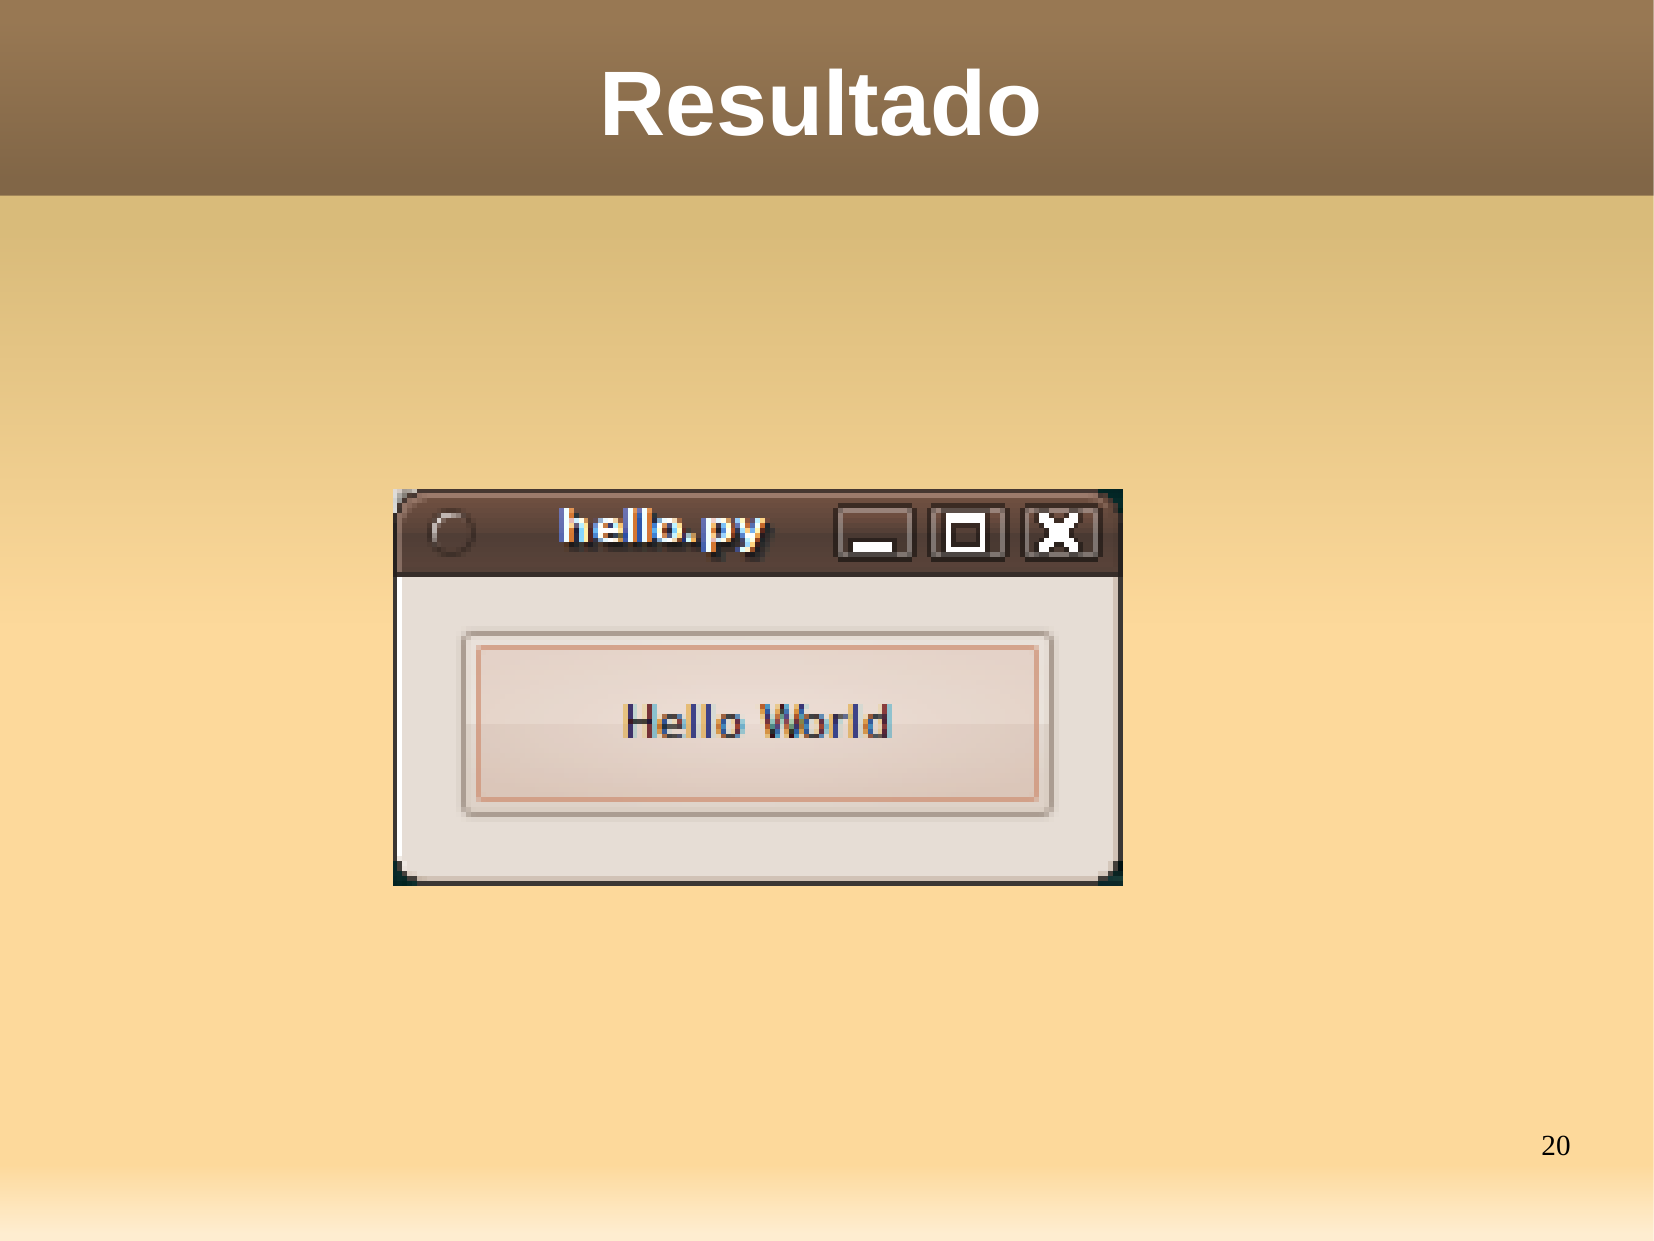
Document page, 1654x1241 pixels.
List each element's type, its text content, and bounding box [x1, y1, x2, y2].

picture [0, 0, 1654, 1241]
title Resultado [76, 7, 1565, 200]
